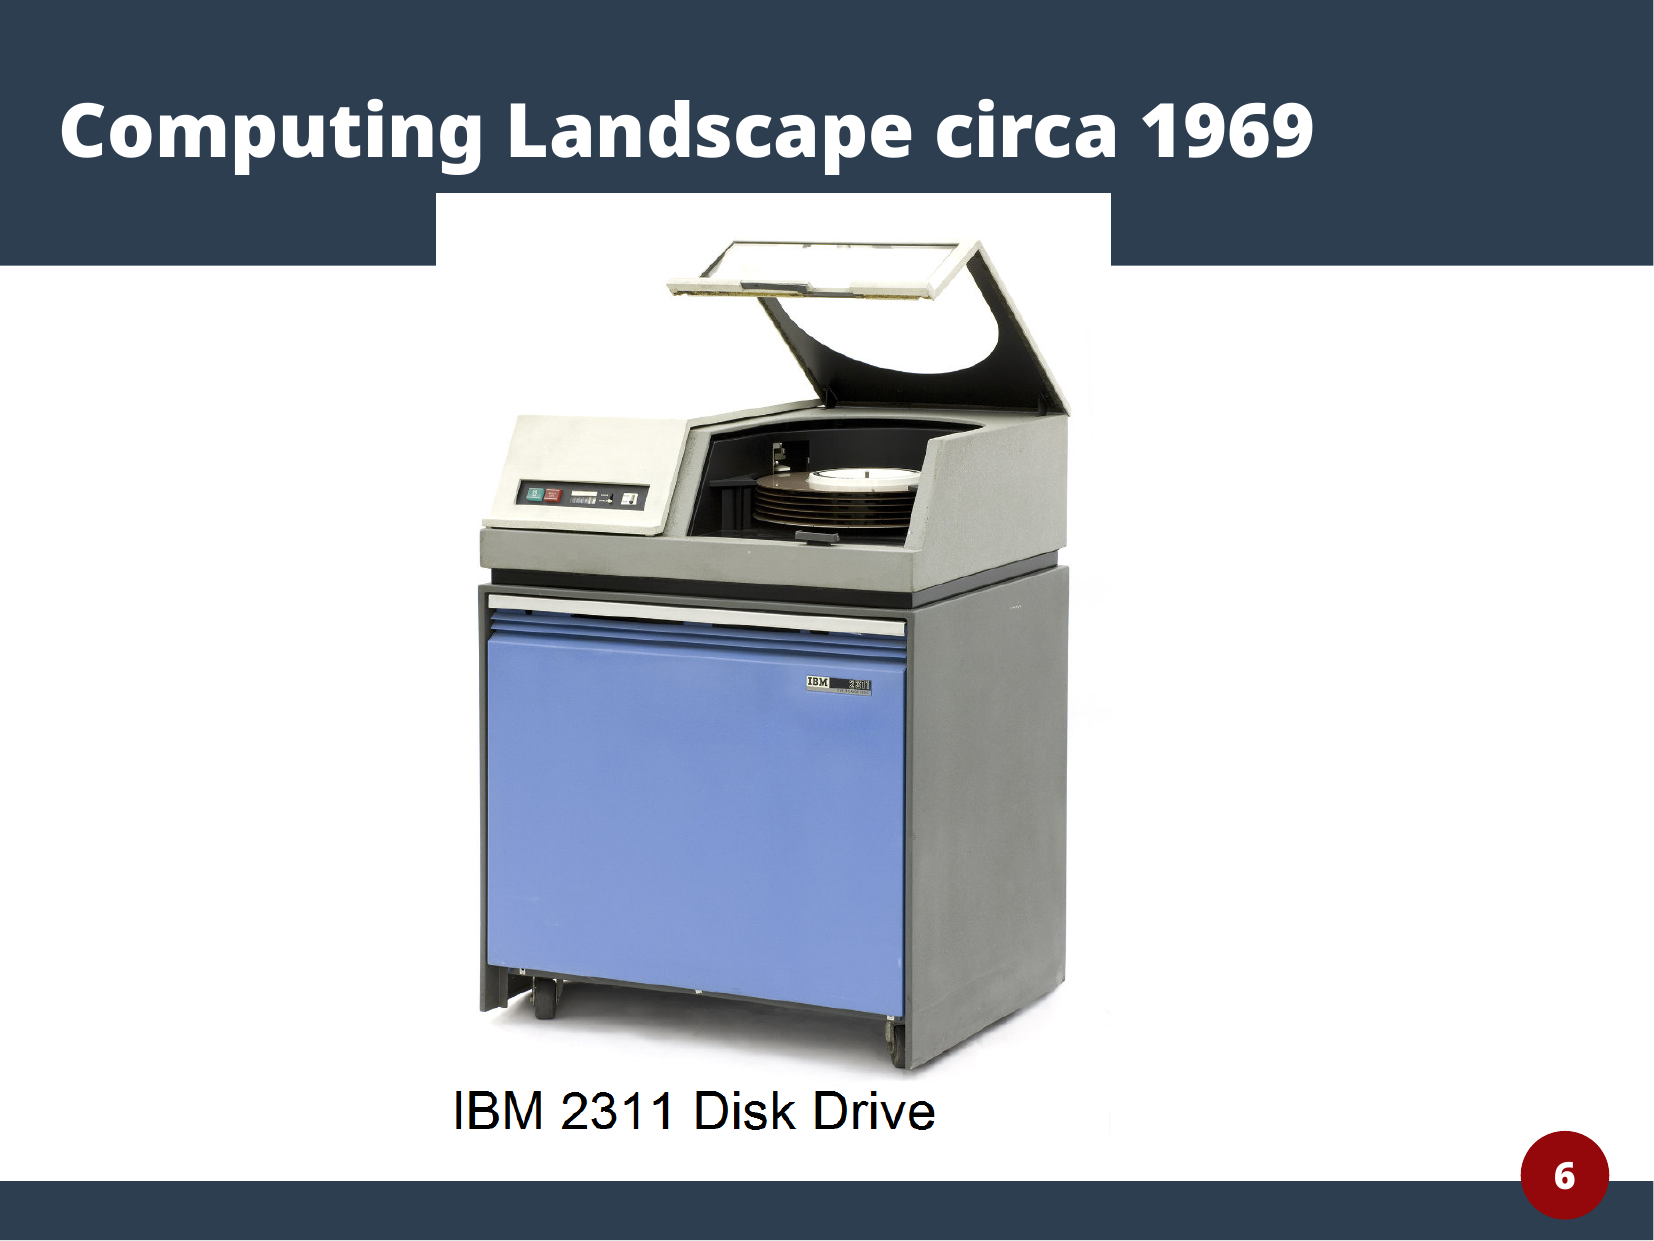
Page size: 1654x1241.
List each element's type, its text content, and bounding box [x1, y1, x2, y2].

title Computing Landscape circa 1969 [59, 49, 1595, 207]
picture [436, 193, 1111, 1152]
